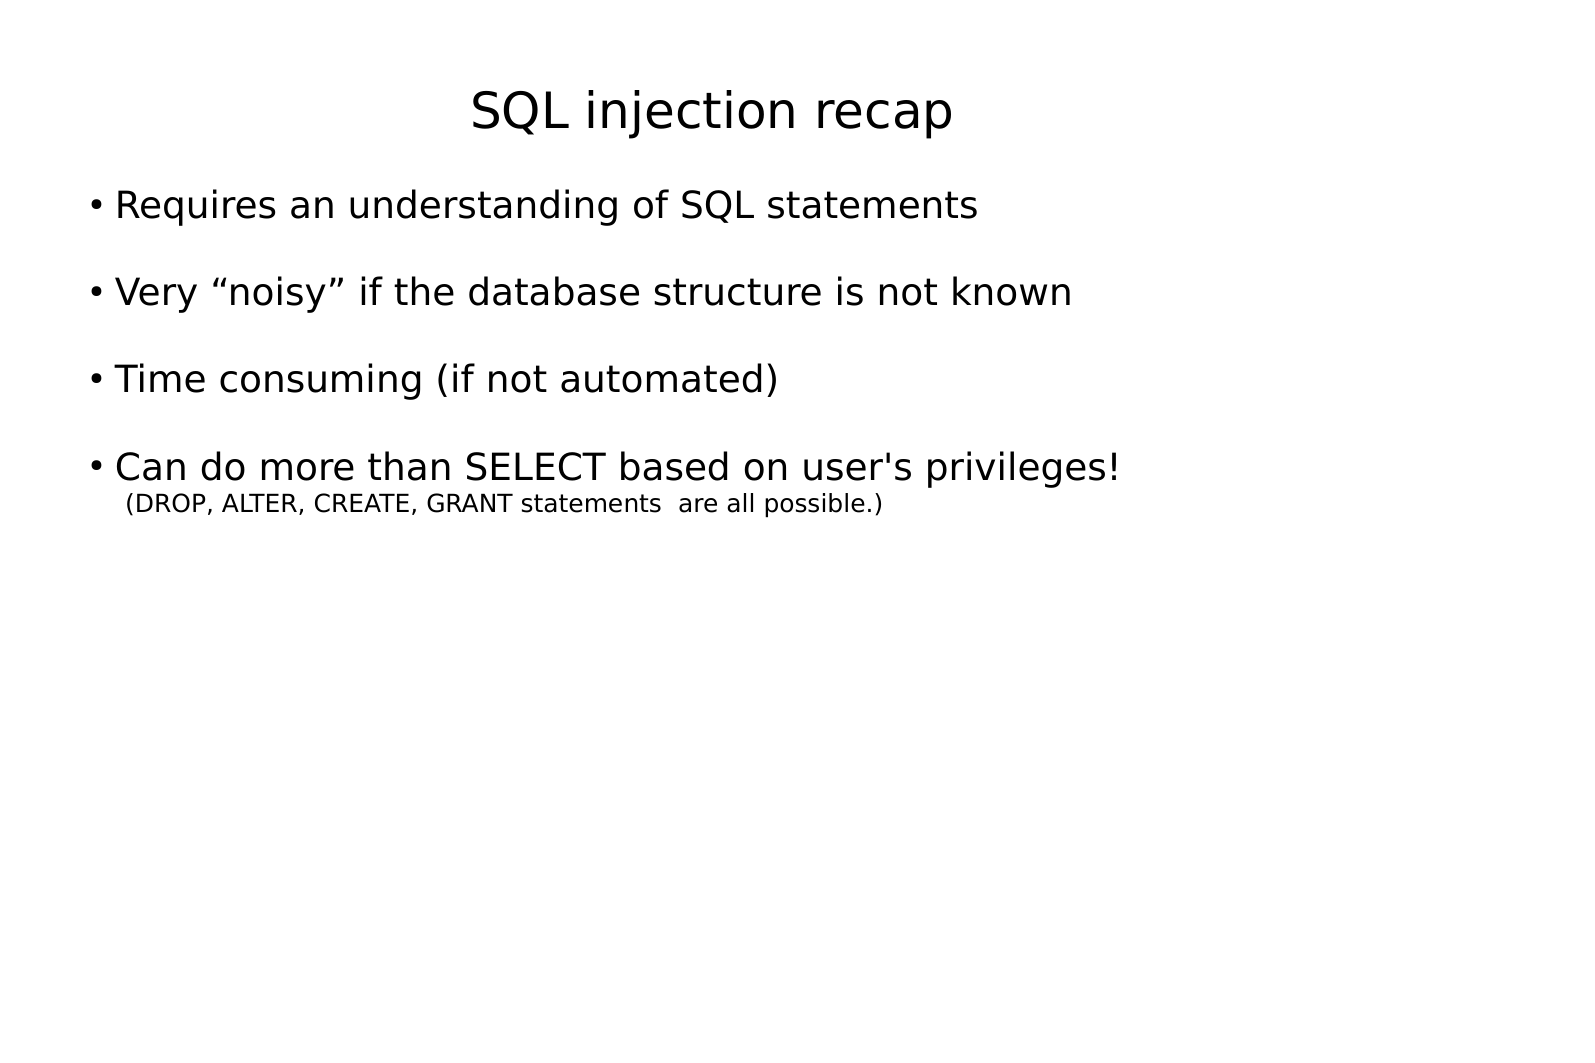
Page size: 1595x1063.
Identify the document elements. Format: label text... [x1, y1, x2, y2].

text_box SQL injection recap Requires an understanding of SQL statements Very “noisy” if the database structure is not known Time consuming (if not automated) Can do more than SELECT based on user's privileges! (DROP, ALTER, CREATE, GRANT statements are all possible.) [75, 75, 1351, 526]
